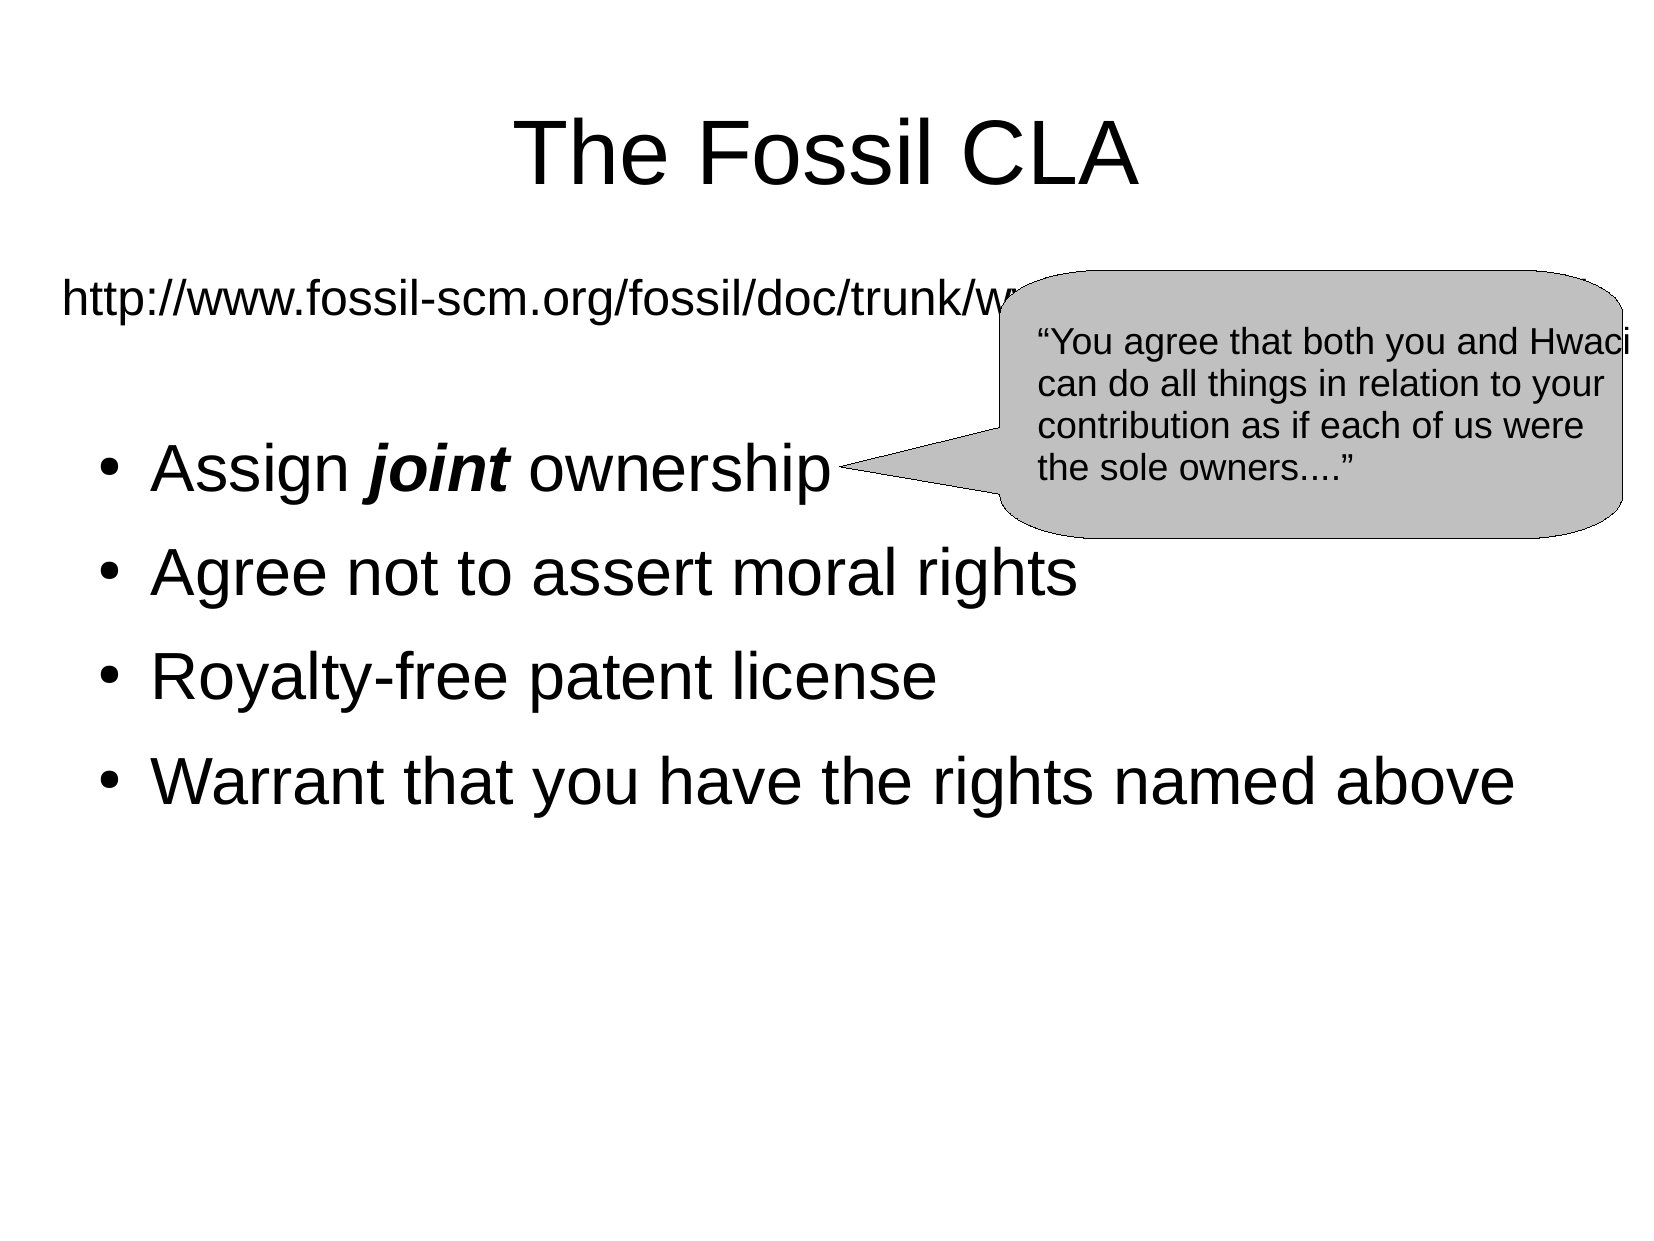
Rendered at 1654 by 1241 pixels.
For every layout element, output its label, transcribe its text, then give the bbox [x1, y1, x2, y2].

text_box http://www.fossil-scm.org/fossil/doc/trunk/www/copyright-release.html [46, 263, 1606, 334]
title The Fossil CLA [82, 49, 1571, 257]
text_box “You agree that both you and Hwaci can do all things in relation to your contribution as if each of us were the sole owners....” [839, 270, 1623, 539]
list Assign joint ownership Agree not to assert moral rights Royalty-free patent license Warrant that you have the rights named above [80, 430, 1568, 920]
